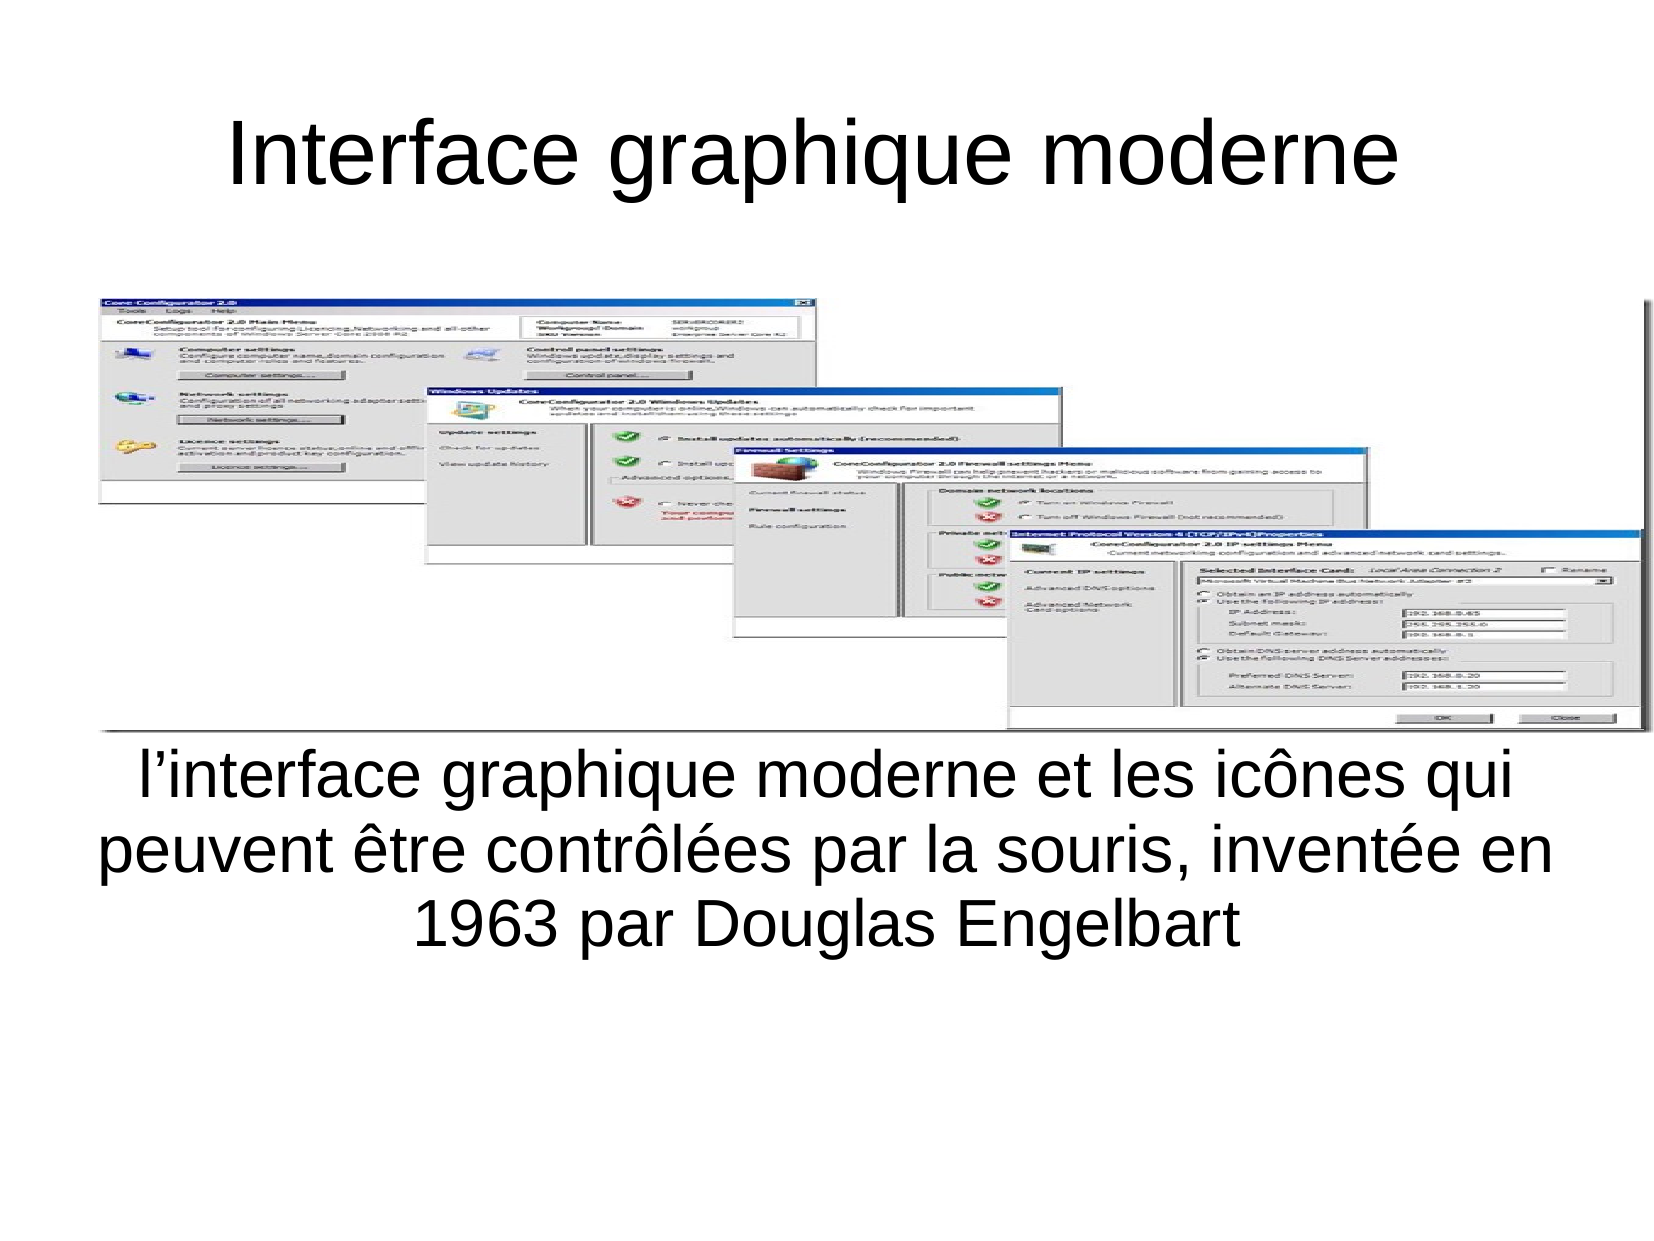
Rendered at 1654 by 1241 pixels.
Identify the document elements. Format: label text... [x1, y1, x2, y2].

subtitle l’interface graphique moderne et les icônes qui peuvent être contrôlées par la souris, inventée en 1963 par Douglas Engelbart [82, 290, 1571, 1109]
title Interface graphique moderne [82, 49, 1571, 257]
picture [98, 298, 1654, 733]
